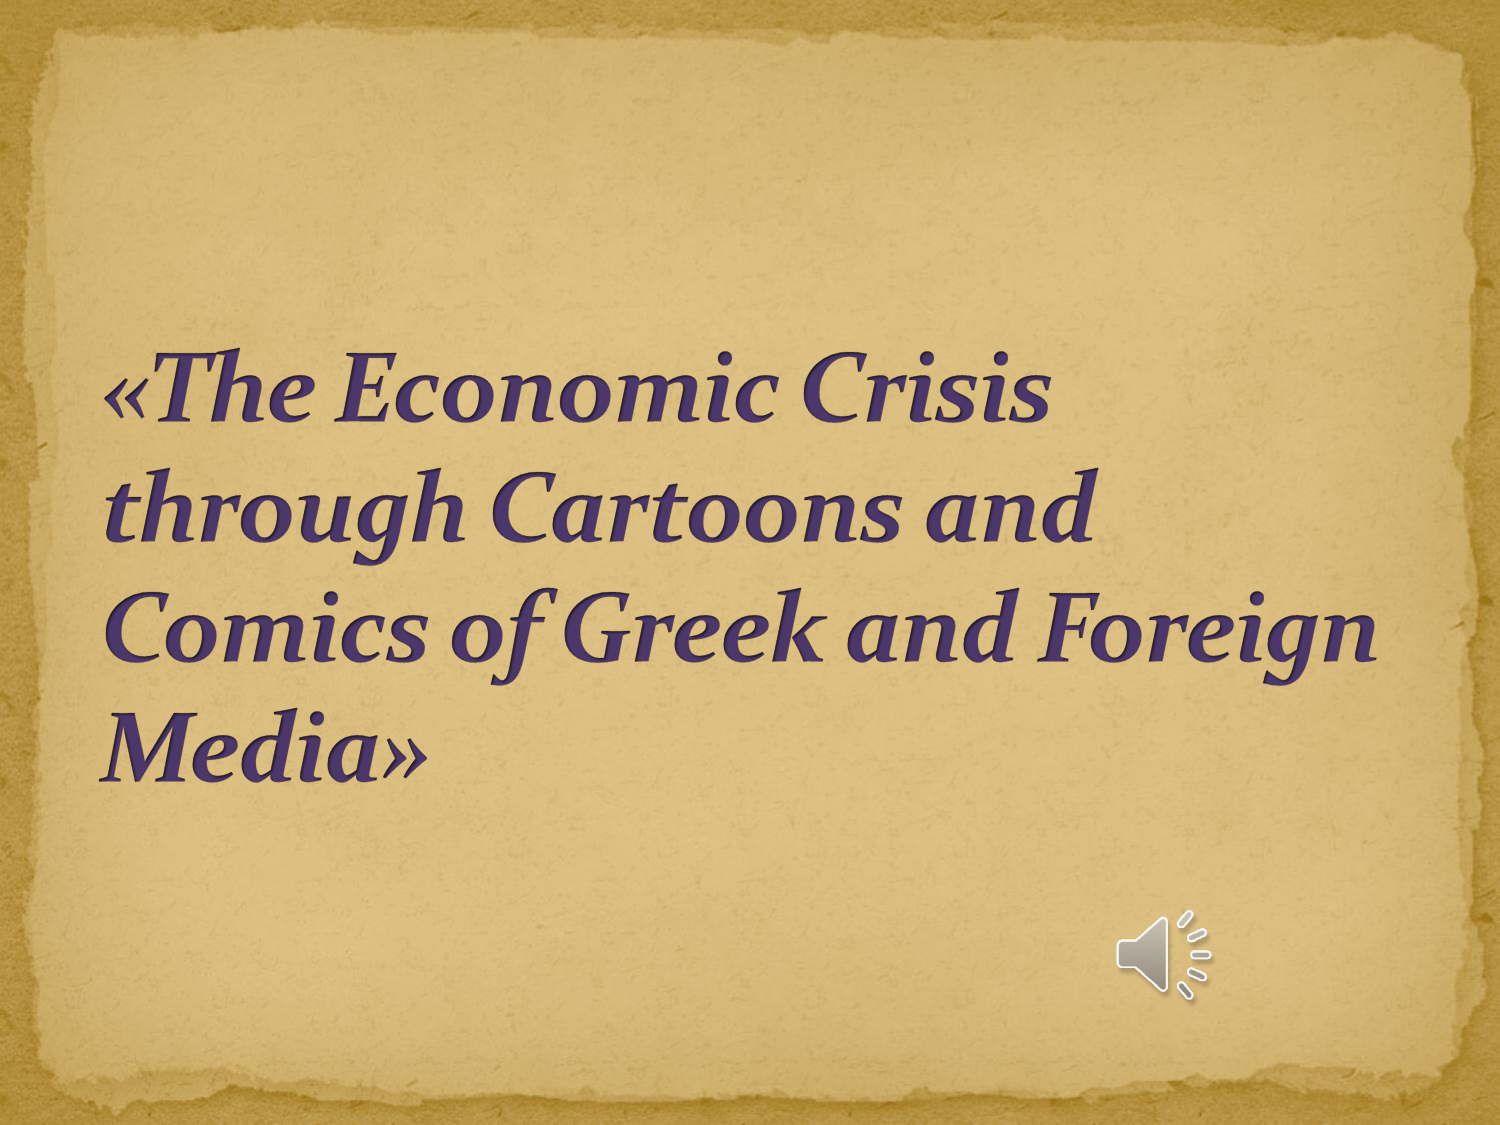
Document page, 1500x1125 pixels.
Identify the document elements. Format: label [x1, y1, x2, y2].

picture [39, 290, 1460, 816]
picture [1116, 907, 1217, 1008]
